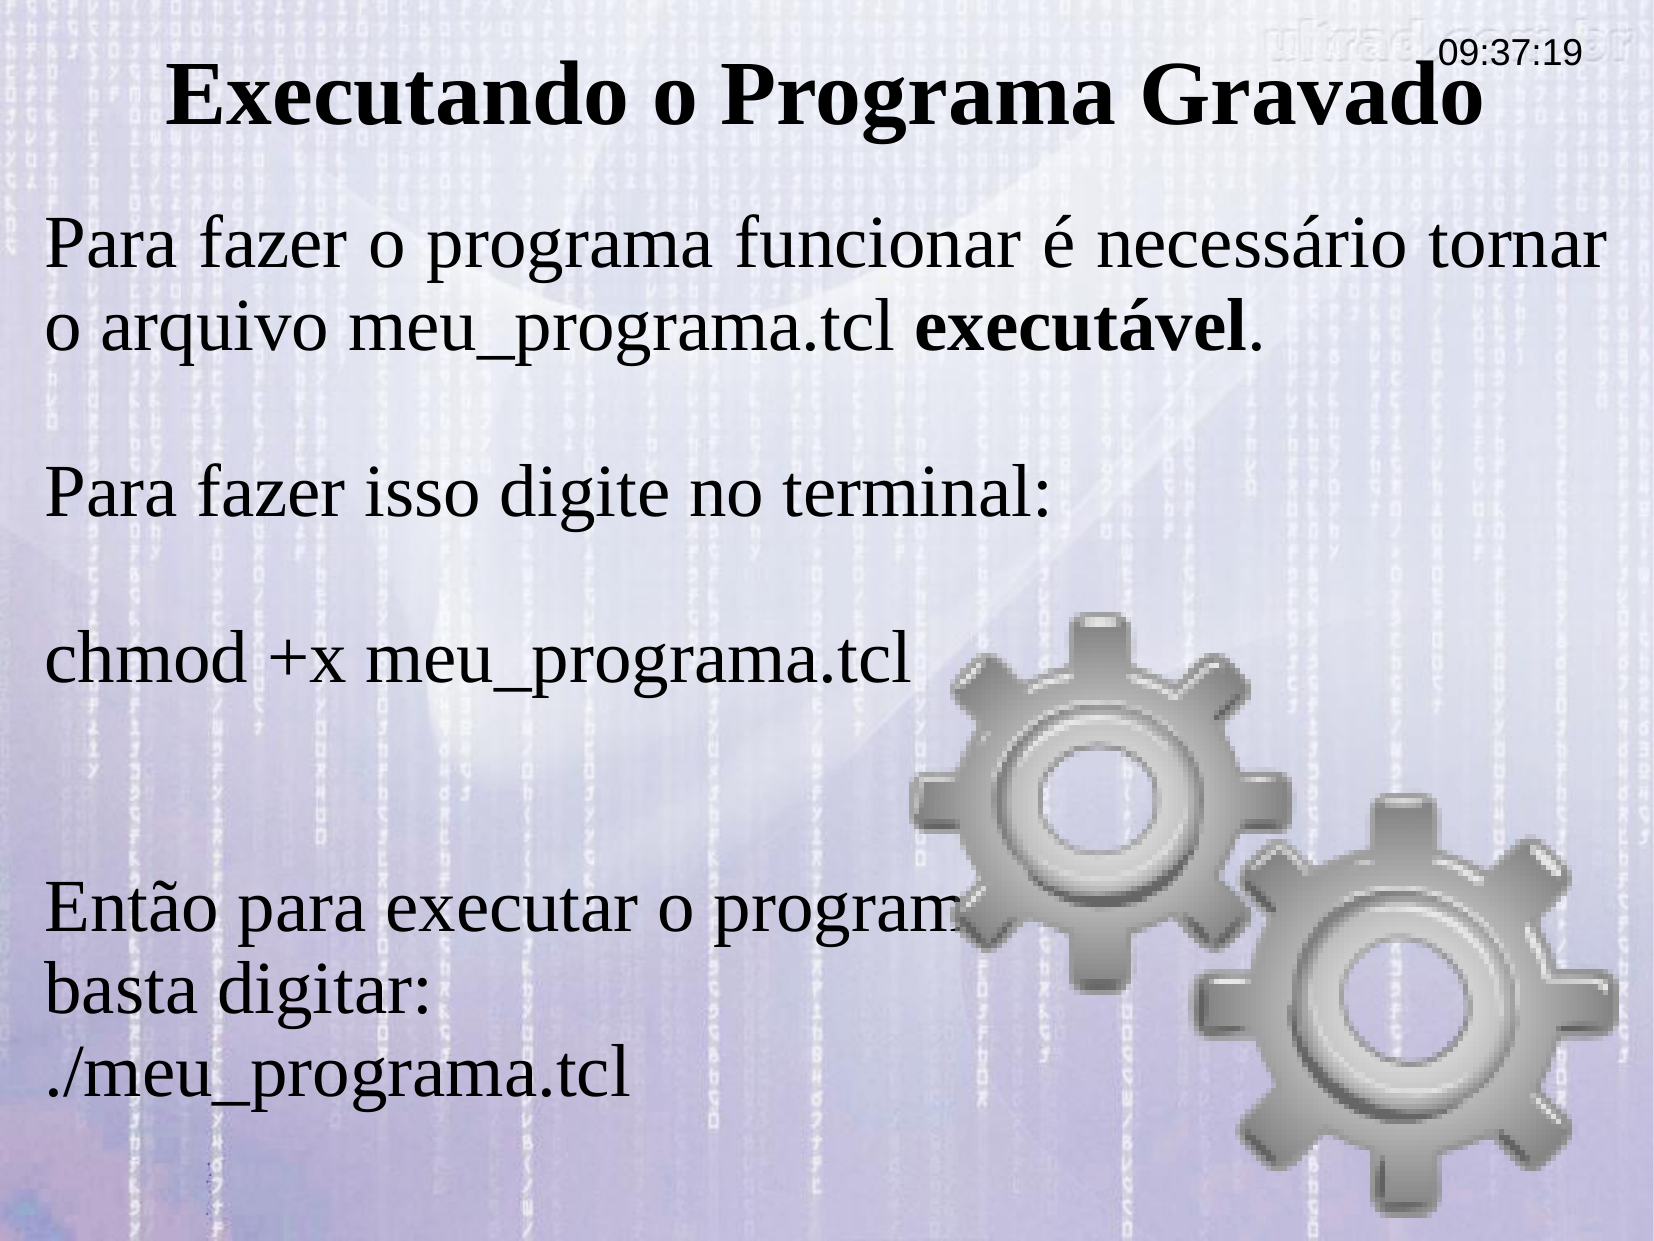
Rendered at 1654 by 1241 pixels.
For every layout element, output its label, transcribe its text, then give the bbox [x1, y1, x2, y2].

picture [0, 0, 1654, 1241]
text_box 10:08:44 [1423, 23, 1631, 94]
text_box Executando o Programa Gravado [29, 35, 1625, 171]
text_box Para fazer o programa funcionar é necessário tornar o arquivo meu_programa.tcl executável. Para fazer isso digite no terminal: chmod +x meu_programa.tcl Então para executar o programa basta digitar: ./meu_programa.tcl [29, 193, 1625, 1214]
